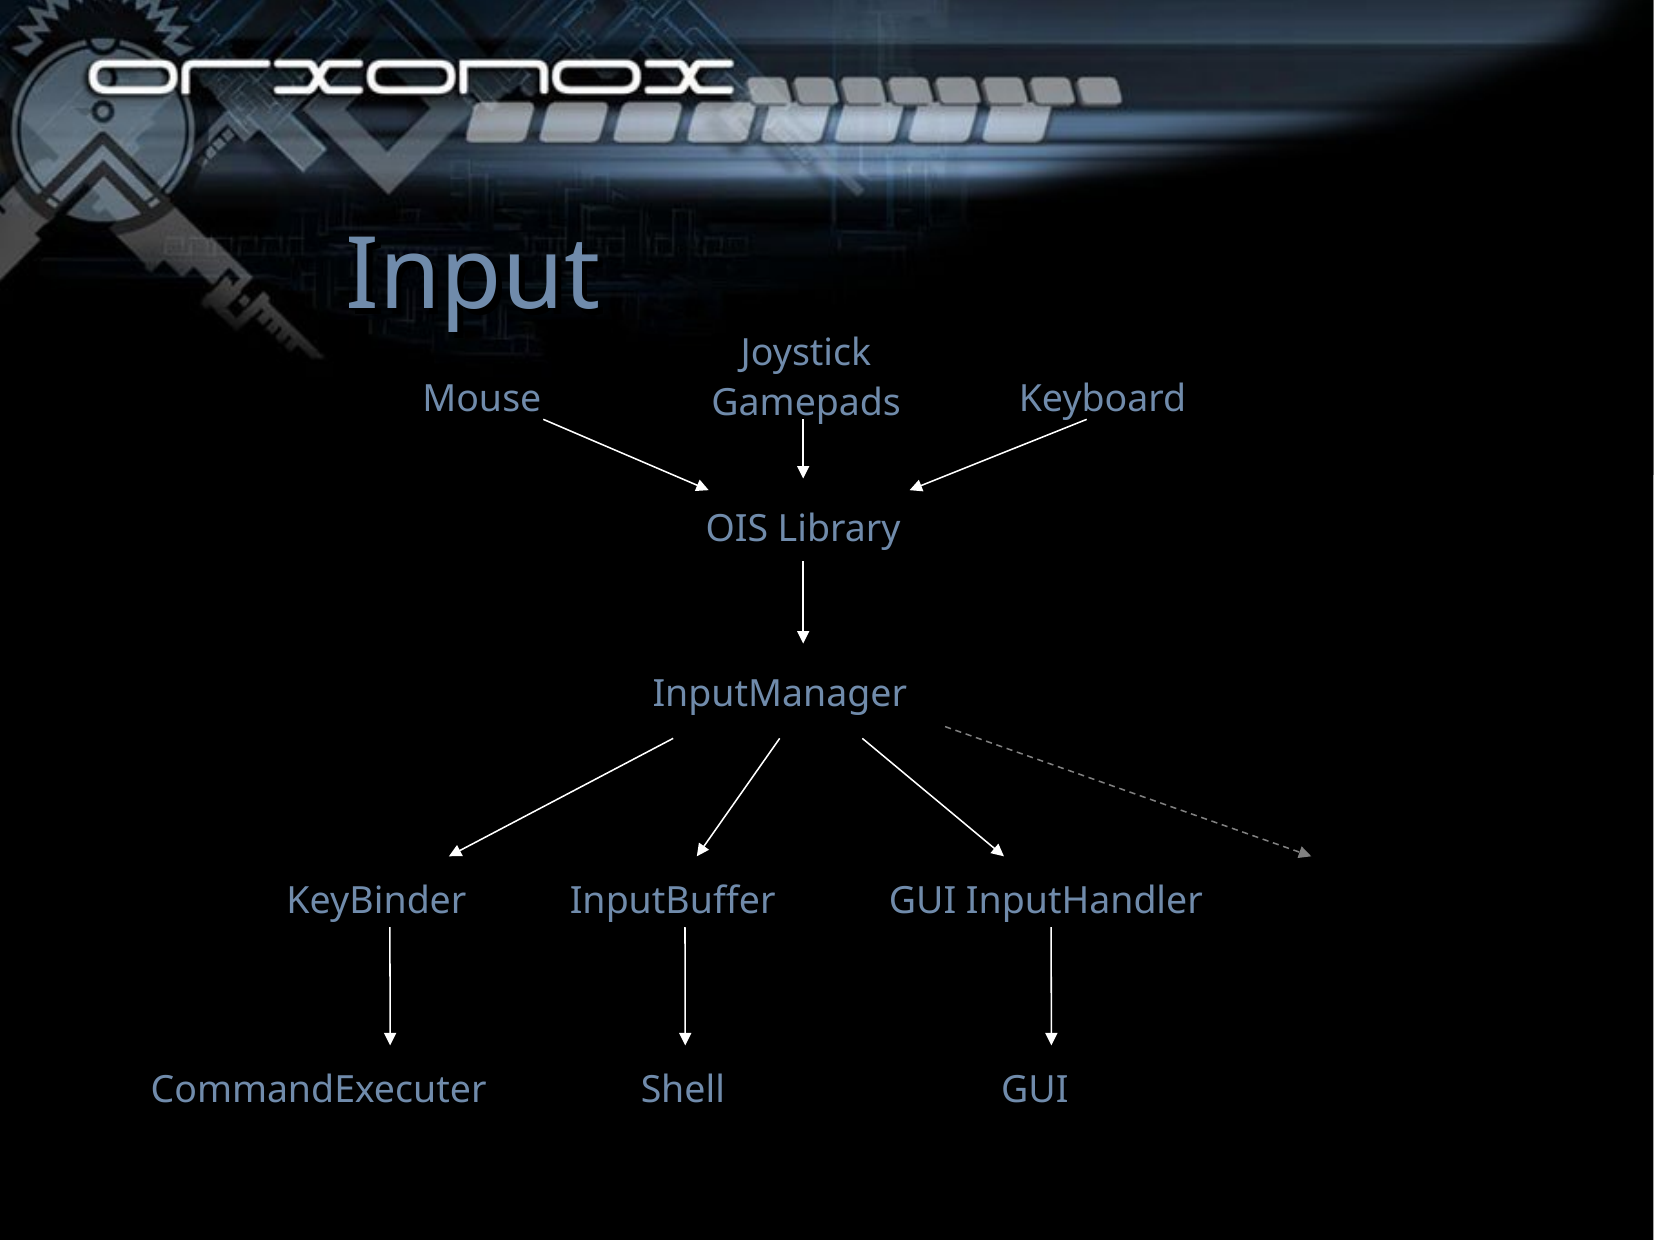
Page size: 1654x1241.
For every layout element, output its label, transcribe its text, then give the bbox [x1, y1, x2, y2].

text_box OIS Library [655, 493, 1004, 550]
text_box GUI [950, 1055, 1294, 1111]
text_box CommandExecuter [100, 1055, 590, 1111]
picture [0, 0, 1654, 475]
text_box Mouse [372, 363, 615, 420]
text_box GUI InputHandler [838, 866, 1329, 922]
text_box Keyboard [968, 364, 1252, 420]
text_box Shell [590, 1055, 934, 1111]
text_box Input [330, 194, 1306, 250]
text_box Joystick Gamepads [625, 317, 951, 414]
text_box KeyBinder [236, 866, 519, 922]
text_box InputBuffer [519, 866, 838, 922]
text_box InputManager [602, 659, 1010, 715]
